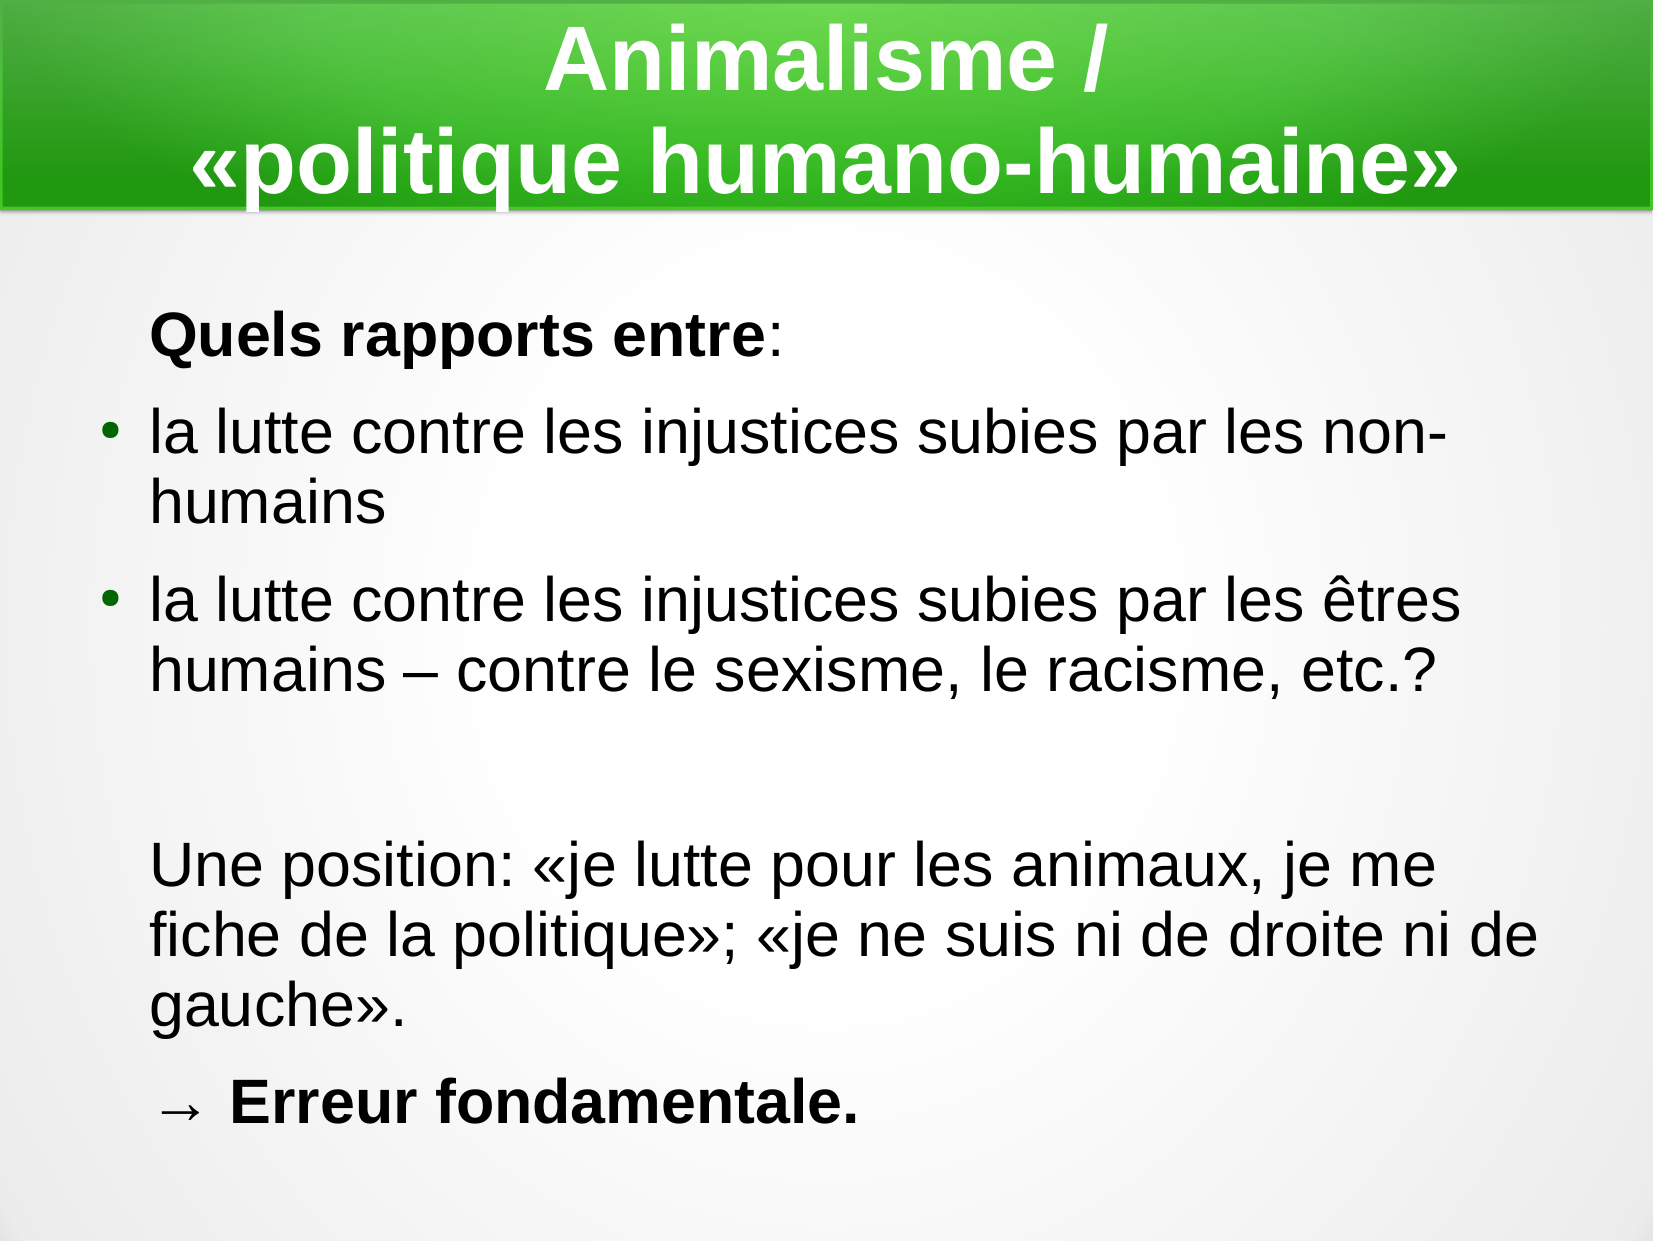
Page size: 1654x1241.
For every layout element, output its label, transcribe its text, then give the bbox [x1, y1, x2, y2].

list Quels rapports entre: la lutte contre les injustices subies par les non-humains la lutte contre les injustices subies par les êtres humains – contre le sexisme, le racisme, etc.? Une position: «je lutte pour les animaux, je me fiche de la politique»; «je ne suis ni de droite ni de gauche». → Erreur fondamentale. [82, 299, 1571, 1141]
title Animalisme / «politique humano-humaine» [82, 0, 1571, 226]
